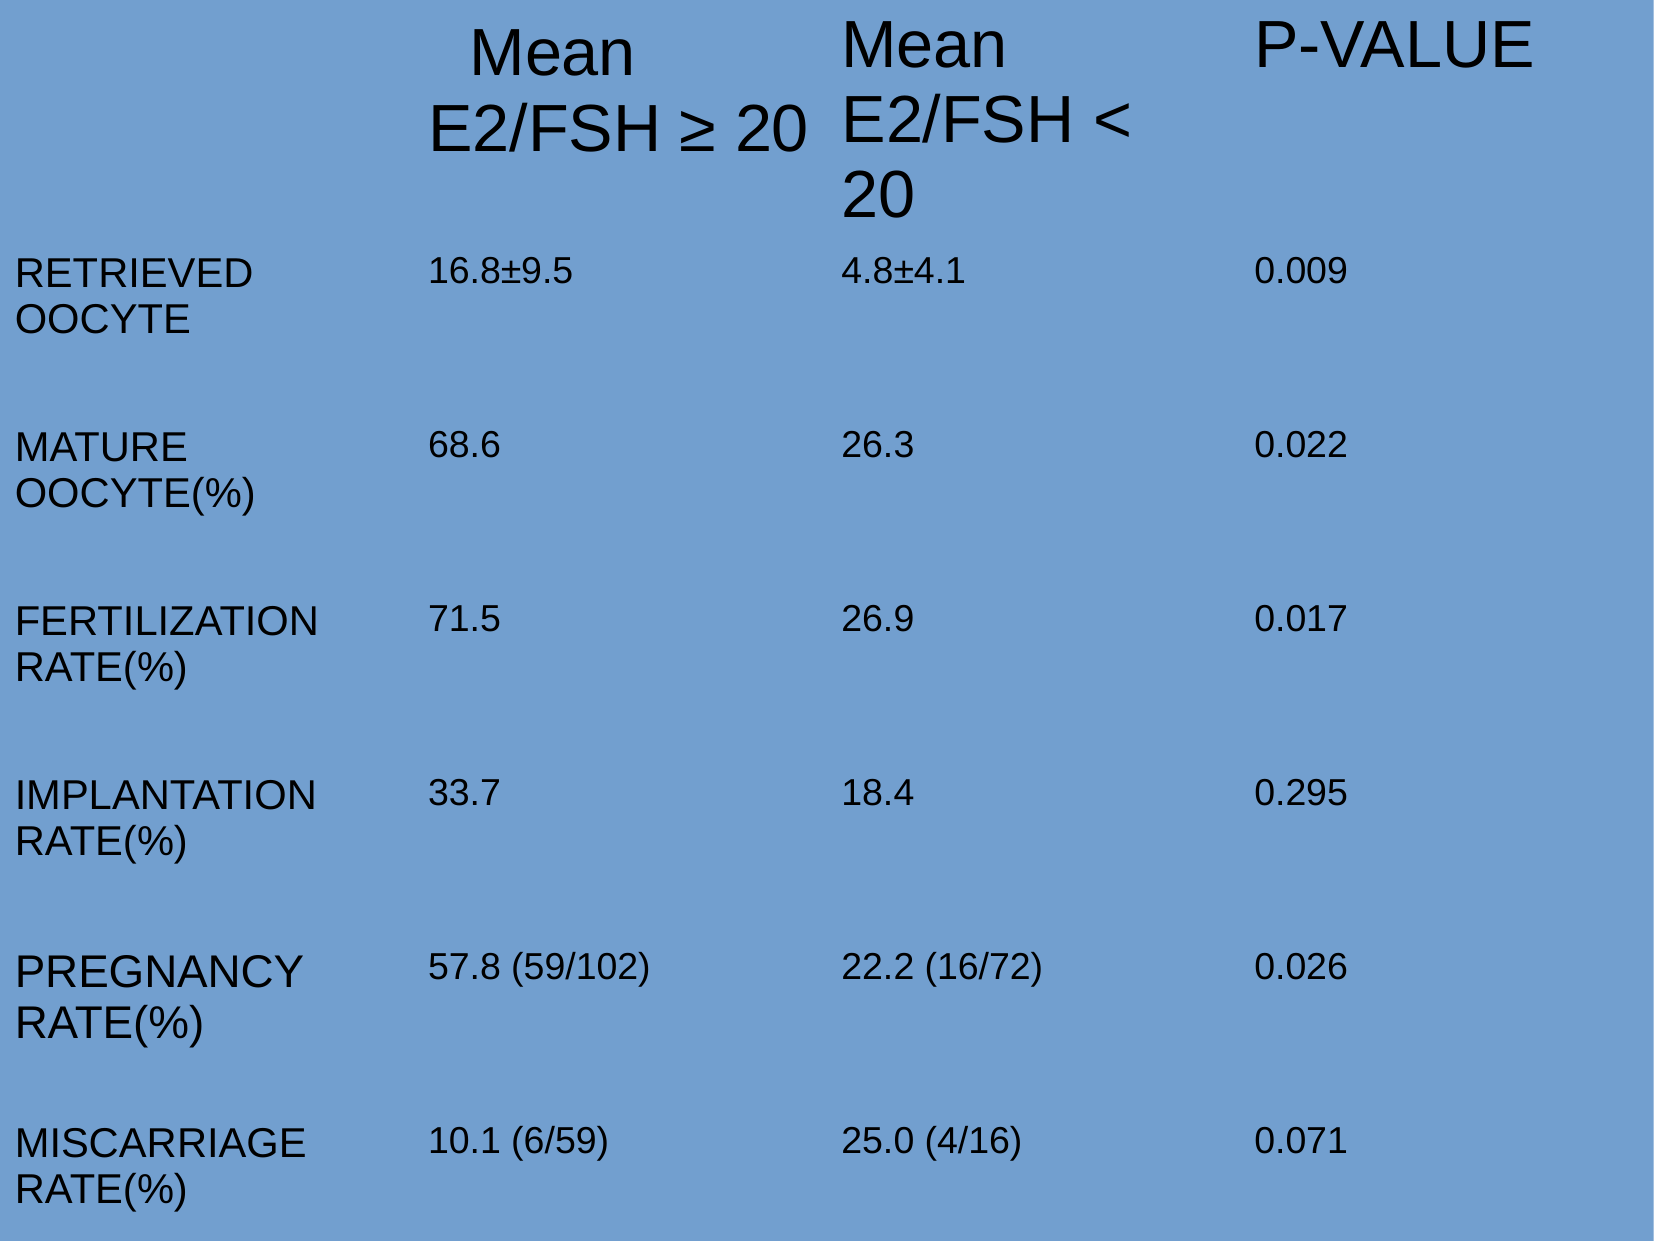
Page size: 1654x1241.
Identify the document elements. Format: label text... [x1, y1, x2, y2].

table_header Mean E2/FSH < 20 [827, 0, 1240, 242]
table_cell 25.0 (4/16) [827, 1112, 1240, 1241]
table_cell 0.295 [1240, 764, 1654, 938]
table_cell 0.009 [1240, 242, 1654, 416]
table_cell 68.6 [413, 416, 827, 590]
table_cell 0.017 [1240, 590, 1654, 764]
table_cell 26.9 [827, 590, 1240, 764]
table_cell 0.071 [1240, 1112, 1654, 1241]
table_cell MISCARRIAGE RATE(%) [0, 1112, 413, 1241]
table_cell MATURE OOCYTE(%) [0, 416, 413, 590]
table_header Mean E2/FSH ≥ 20 [413, 0, 827, 242]
table_cell 16.8±9.5 [413, 242, 827, 416]
table_cell FERTILIZATION RATE(%) [0, 590, 413, 764]
table_cell 26.3 [827, 416, 1240, 590]
table_cell 33.7 [413, 764, 827, 938]
table_cell RETRIEVED OOCYTE [0, 242, 413, 416]
table_cell 0.022 [1240, 416, 1654, 590]
table_cell PREGNANCY RATE(%) [0, 938, 413, 1112]
table_cell IMPLANTATION RATE(%) [0, 764, 413, 938]
table_cell 18.4 [827, 764, 1240, 938]
table_cell 0.026 [1240, 938, 1654, 1112]
table_header P-VALUE [1240, 0, 1654, 242]
table_cell 22.2 (16/72) [827, 938, 1240, 1112]
table_cell 71.5 [413, 590, 827, 764]
table_cell 57.8 (59/102) [413, 938, 827, 1112]
table_cell 4.8±4.1 [827, 242, 1240, 416]
table_header [0, 0, 413, 242]
table_cell 10.1 (6/59) [413, 1112, 827, 1241]
